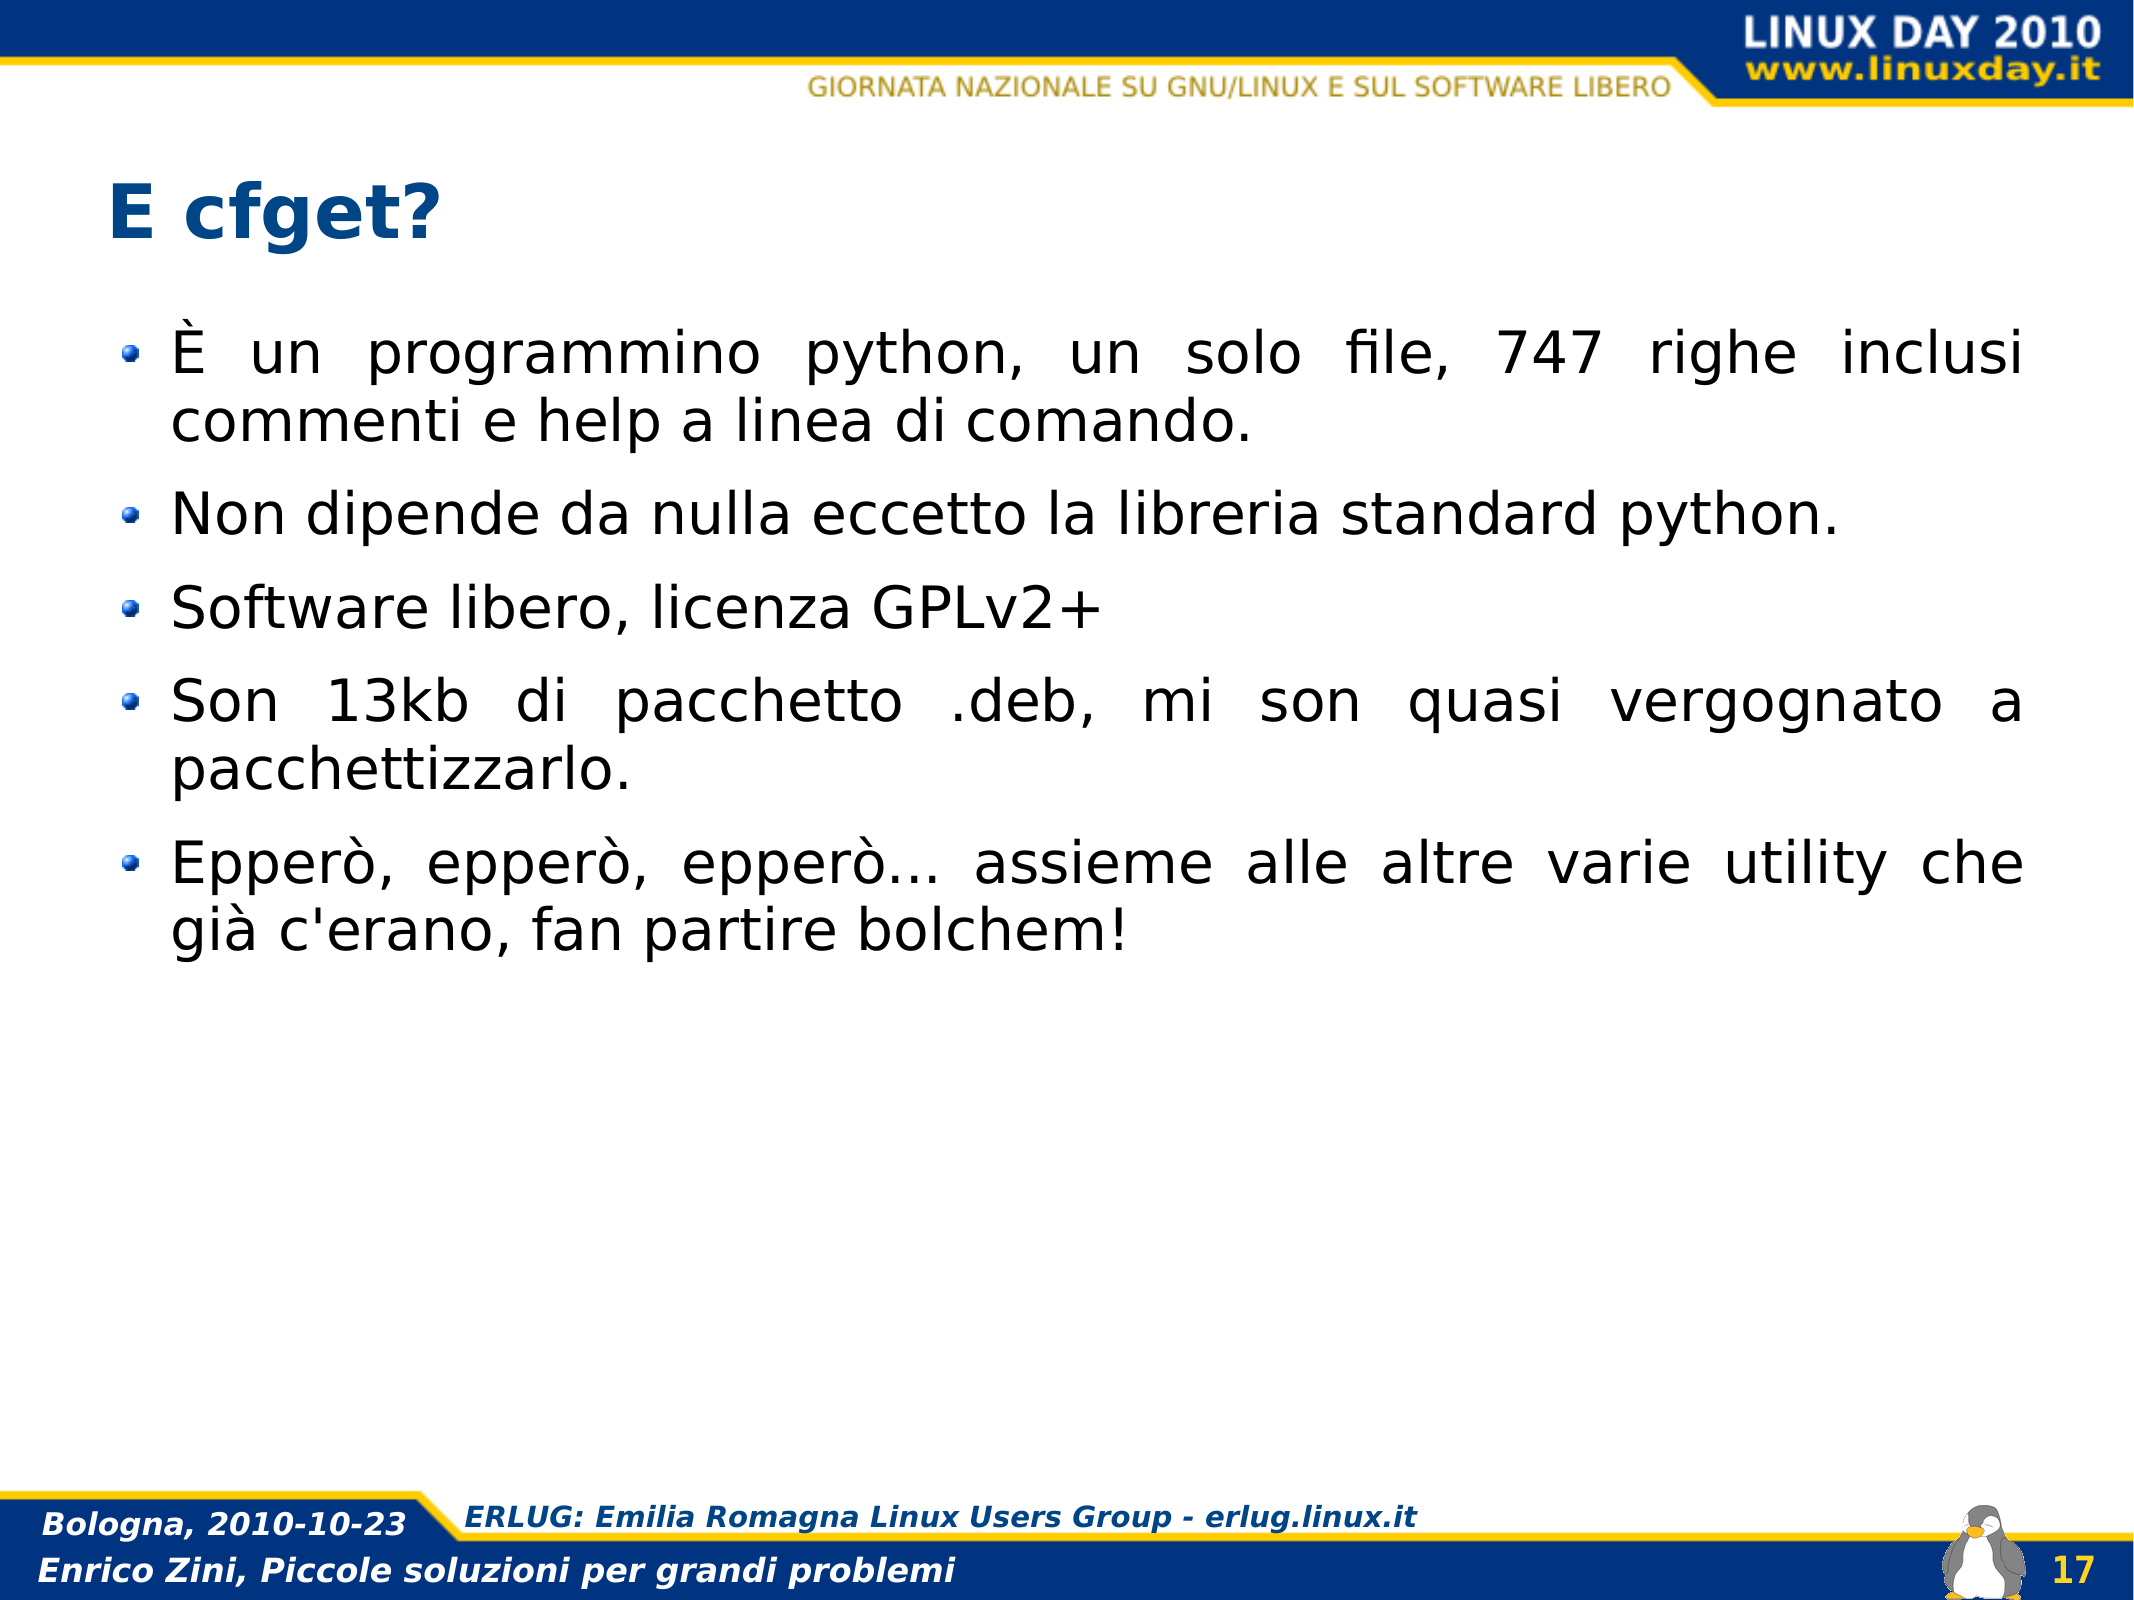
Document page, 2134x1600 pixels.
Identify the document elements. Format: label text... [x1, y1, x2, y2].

picture [0, 0, 2134, 1600]
list È un programmino python, un solo file, 747 righe inclusi commenti e help a linea di comando. Non dipende da nulla eccetto la libreria standard python. Software libero, licenza GPLv2+ Son 13kb di pacchetto .deb, mi son quasi vergognato a pacchettizzarlo. Epperò, epperò, epperò... assieme alle altre varie utility che già c'erano, fan partire bolchem! [106, 319, 2027, 1441]
title E cfget? [106, 159, 2080, 267]
